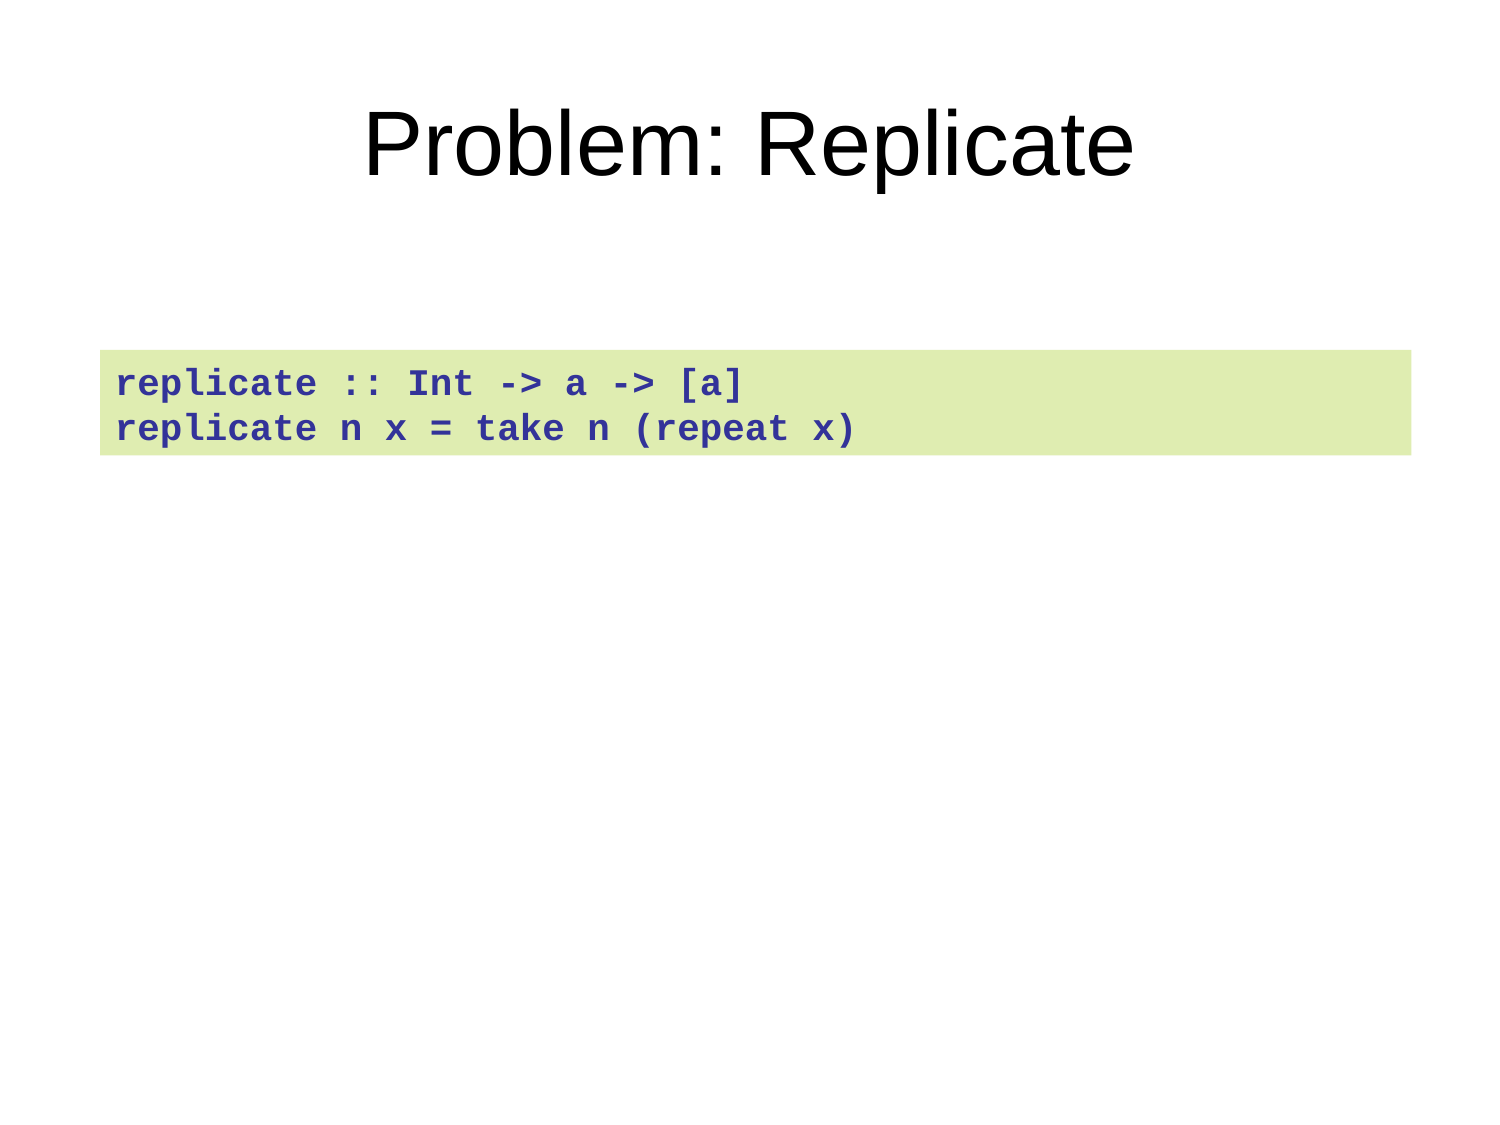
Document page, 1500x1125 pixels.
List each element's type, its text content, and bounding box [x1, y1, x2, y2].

text_box replicate :: Int -> a -> [a] replicate n x = take n (repeat x) [100, 349, 1412, 456]
title Problem: Replicate [75, 45, 1426, 233]
